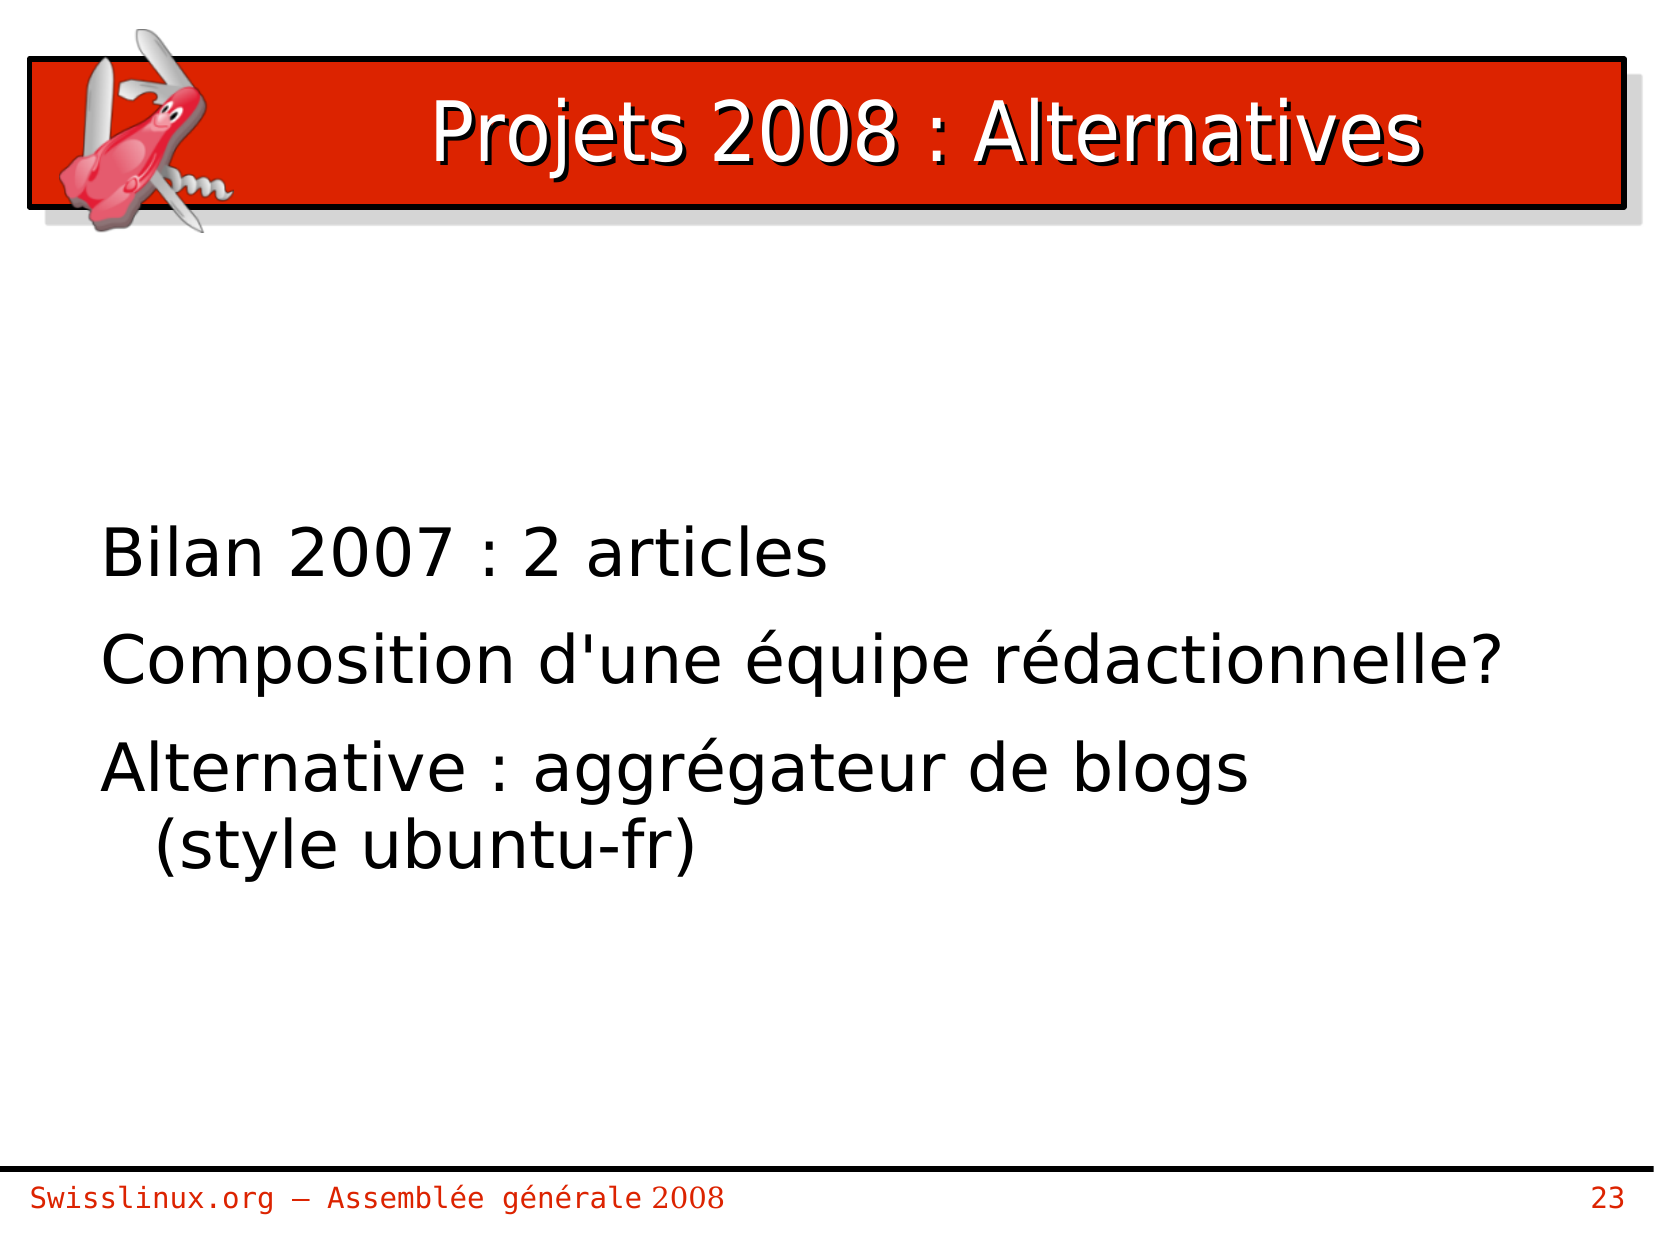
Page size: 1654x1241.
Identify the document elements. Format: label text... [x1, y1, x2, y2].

list Bilan 2007 : 2 articles Composition d'une équipe rédactionnelle? Alternative : aggrégateur de blogs (style ubuntu-fr) [82, 297, 1571, 1102]
title Projets 2008 : Alternatives [259, 84, 1595, 182]
picture [59, 29, 234, 233]
